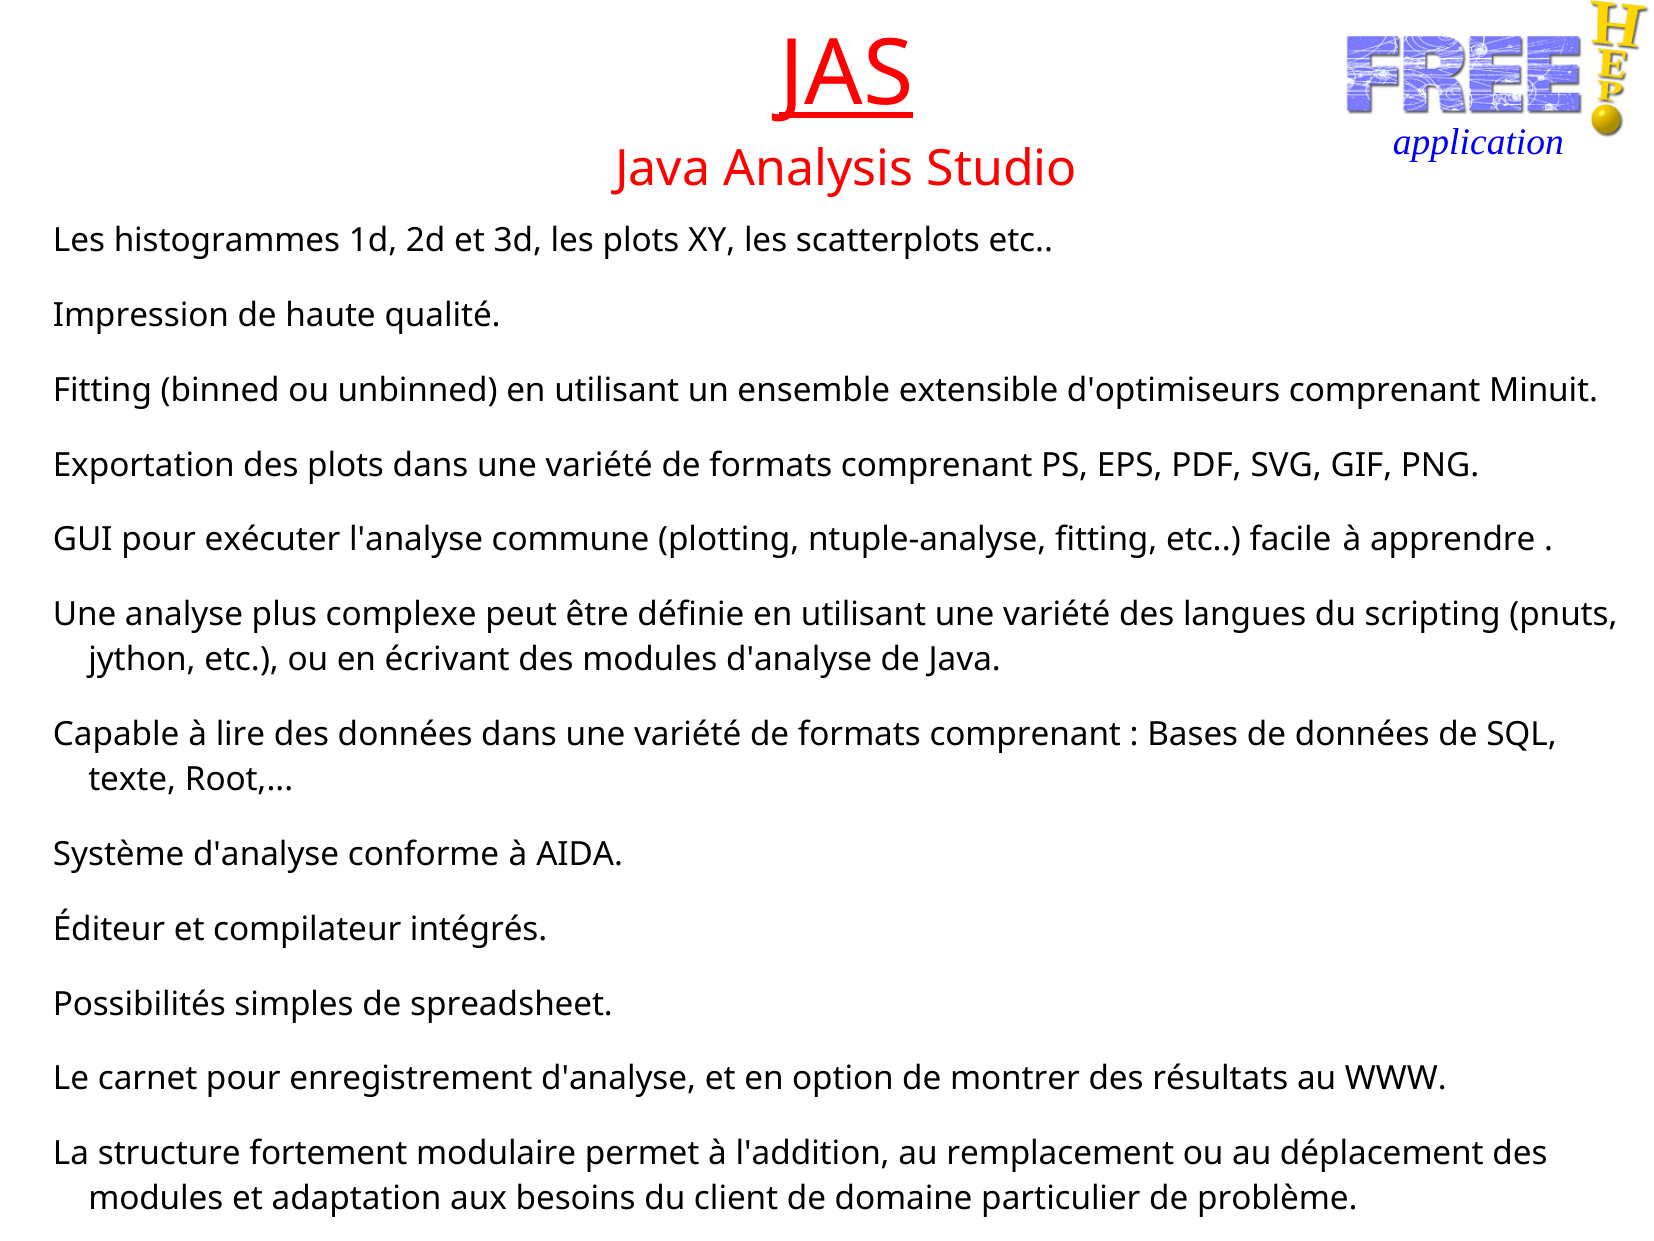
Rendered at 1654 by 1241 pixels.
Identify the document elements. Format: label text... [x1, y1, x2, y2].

text_box application [1392, 121, 1560, 163]
title JAS Java Analysis Studio [140, 0, 1553, 208]
picture [1336, 0, 1654, 139]
list Les histogrammes 1d, 2d et 3d, les plots XY, les scatterplots etc.. Impression de haute qualité. Fitting (binned ou unbinned) en utilisant un ensemble extensible d'optimiseurs comprenant Minuit. Exportation des plots dans une variété de formats comprenant PS, EPS, PDF, SVG, GIF, PNG. GUI pour exécuter l'analyse commune (plotting, ntuple-analyse, fitting, etc..) facile à apprendre . Une analyse plus complexe peut être définie en utilisant une variété des langues du scripting (pnuts, jython, etc.), ou en écrivant des modules d'analyse de Java. Capable à lire des données dans une variété de formats comprenant : Bases de données de SQL, texte, Root,... Système d'analyse conforme à AIDA. Éditeur et compilateur intégrés. Possibilités simples de spreadsheet. Le carnet pour enregistrement d'analyse, et en option de montrer des résultats au WWW. La structure fortement modulaire permet à l'addition, au remplacement ou au déplacement des modules et adaptation aux besoins du client de domaine particulier de problème. [17, 216, 1622, 1149]
